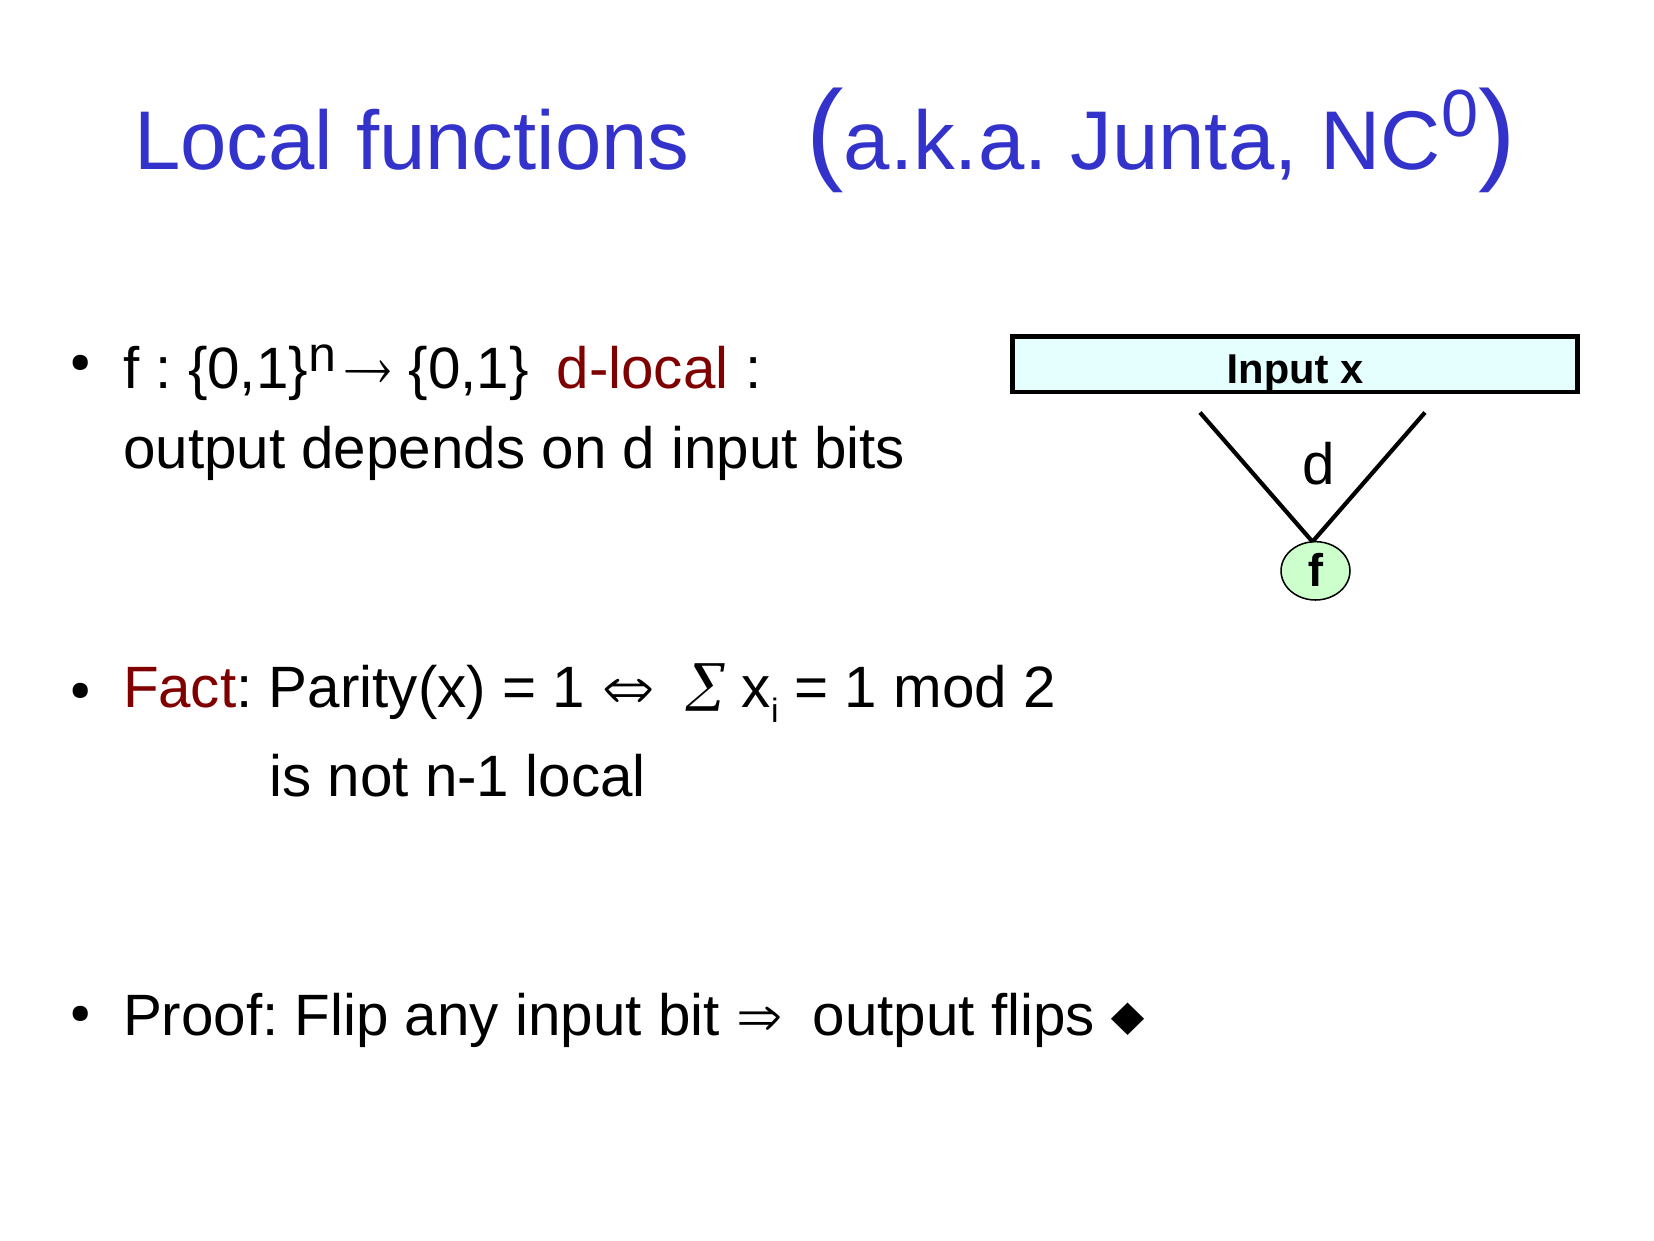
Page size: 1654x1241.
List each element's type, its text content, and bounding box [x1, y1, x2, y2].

title Local functions (a.k.a. Junta, NC0) [0, 27, 1651, 235]
text_box Input x [1012, 336, 1578, 393]
text_box f [1281, 541, 1351, 601]
text_box d [1287, 424, 1351, 505]
list f : {0,1}n  {0,1} d-local : output depends on d input bits Fact: Parity(x) = 1  xi = 1 mod 2 is not n-1 local Proof: Flip any input bit  output flips  [37, 187, 1654, 1199]
